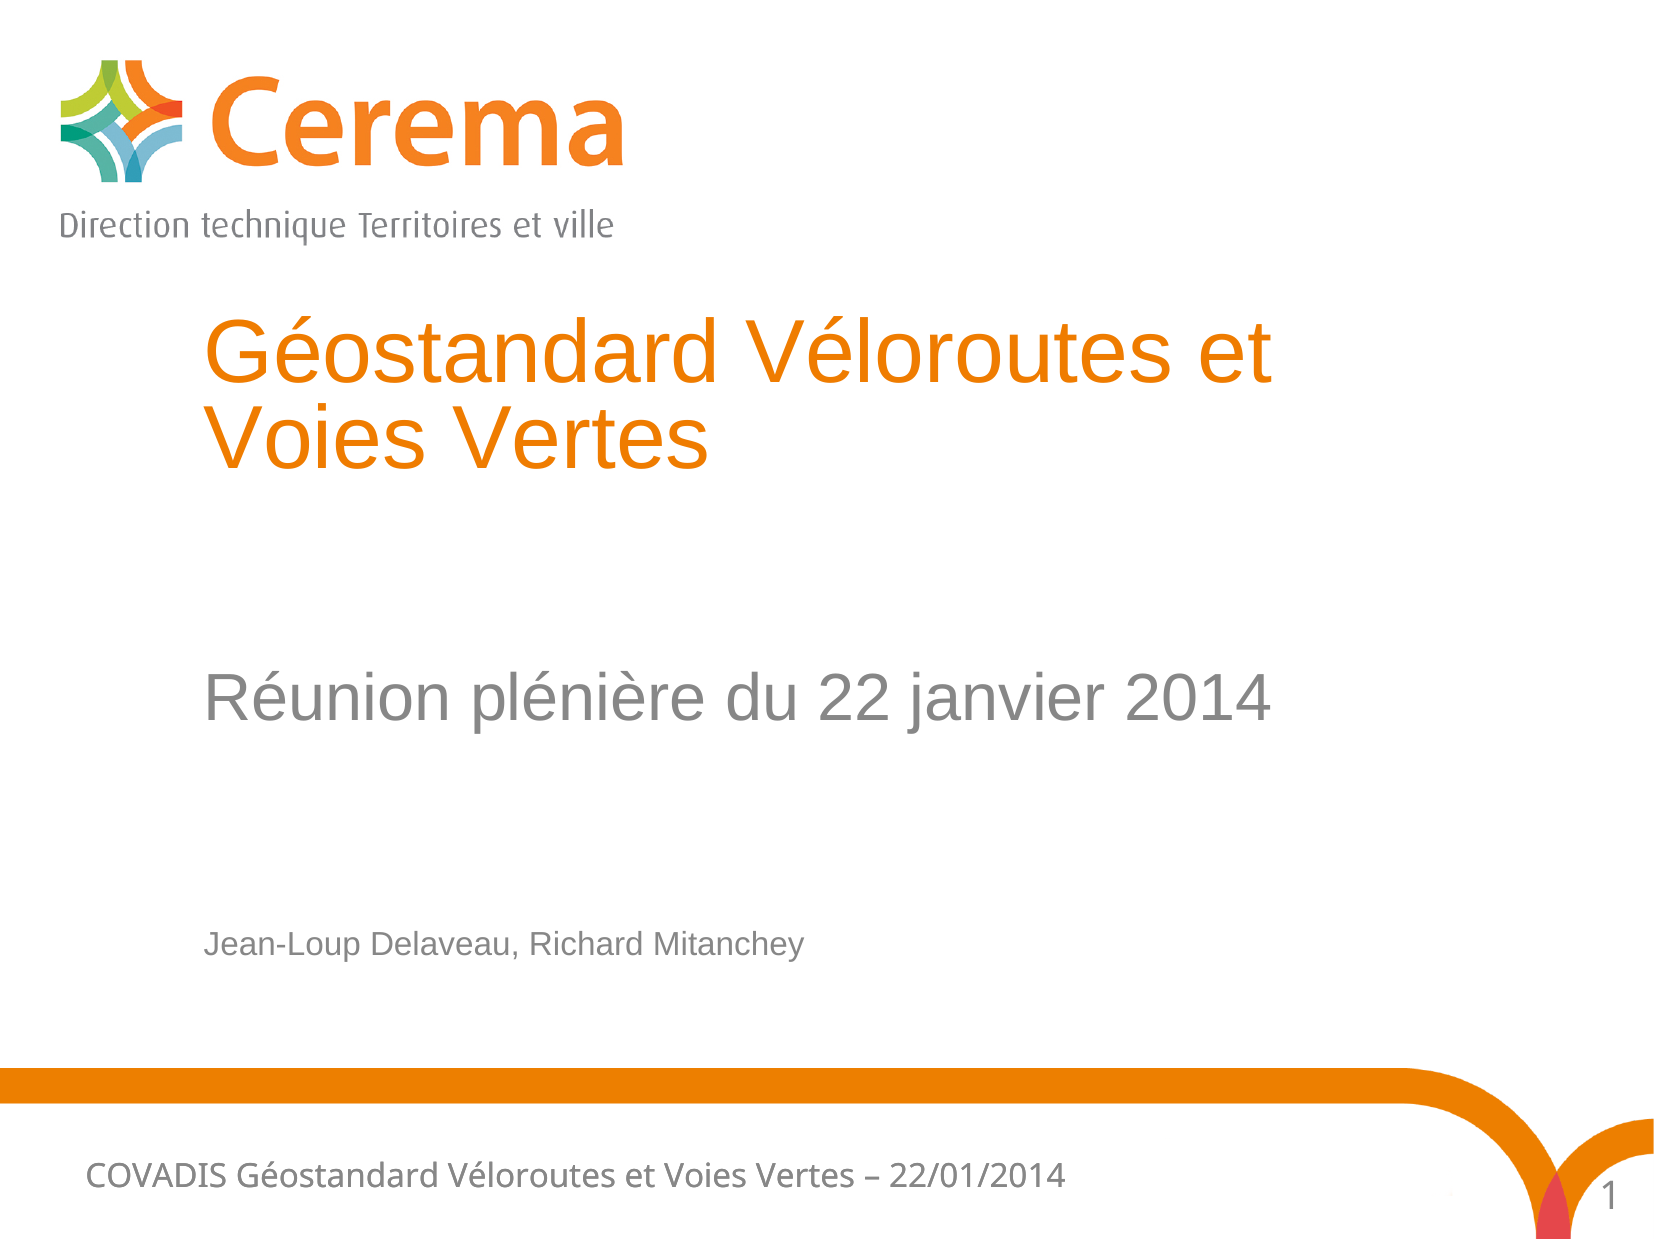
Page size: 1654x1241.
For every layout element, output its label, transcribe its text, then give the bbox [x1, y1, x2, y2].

text_box Jean-Loup Delaveau, Richard Mitanchey [188, 906, 1465, 977]
text_box Géostandard Véloroutes et Voies Vertes [188, 306, 1465, 513]
text_box Réunion plénière du 22 janvier 2014 [188, 646, 1465, 752]
picture [0, 0, 684, 291]
text_box COVADIS Géostandard Véloroutes et Voies Vertes – 22/01/2014 [70, 1146, 1087, 1241]
picture [0, 1068, 1654, 1239]
